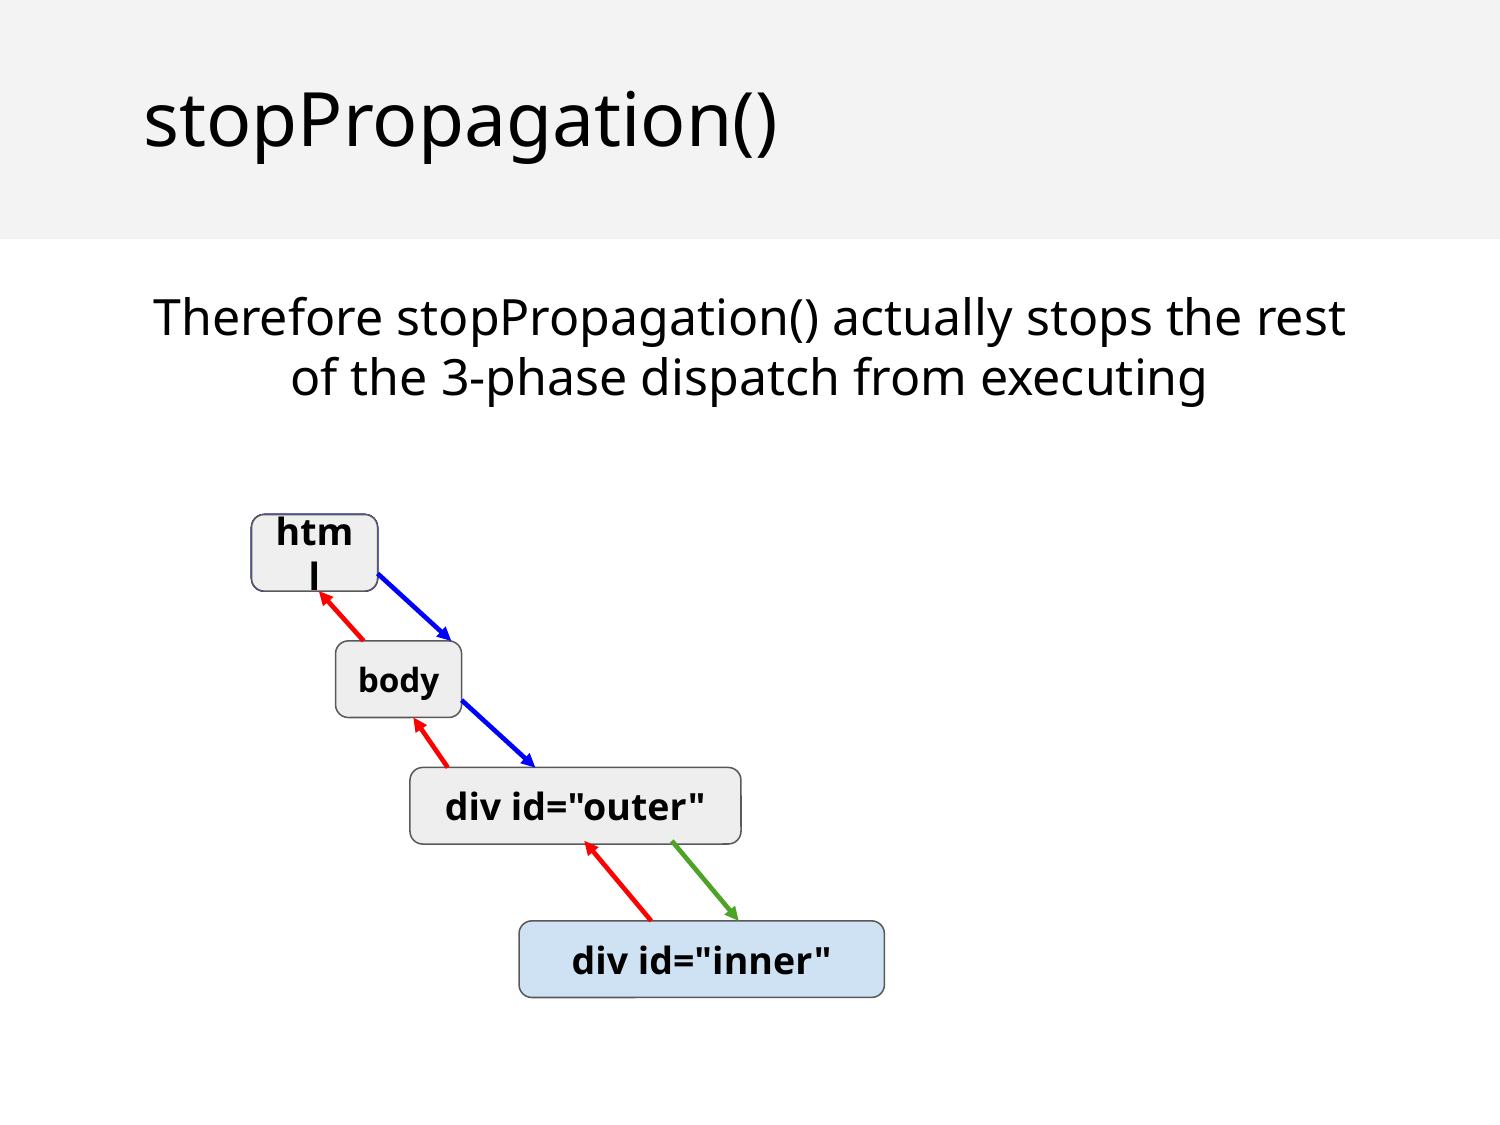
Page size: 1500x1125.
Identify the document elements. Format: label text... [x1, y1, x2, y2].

text_box div id="outer" [409, 767, 742, 845]
title stopPropagation() [128, 56, 1372, 183]
text_box body [335, 640, 462, 718]
text_box html [251, 514, 378, 592]
text_box Therefore stopPropagation() actually stops the rest of the 3-phase dispatch from executing [128, 269, 1372, 490]
text_box div id="inner" [519, 920, 885, 998]
